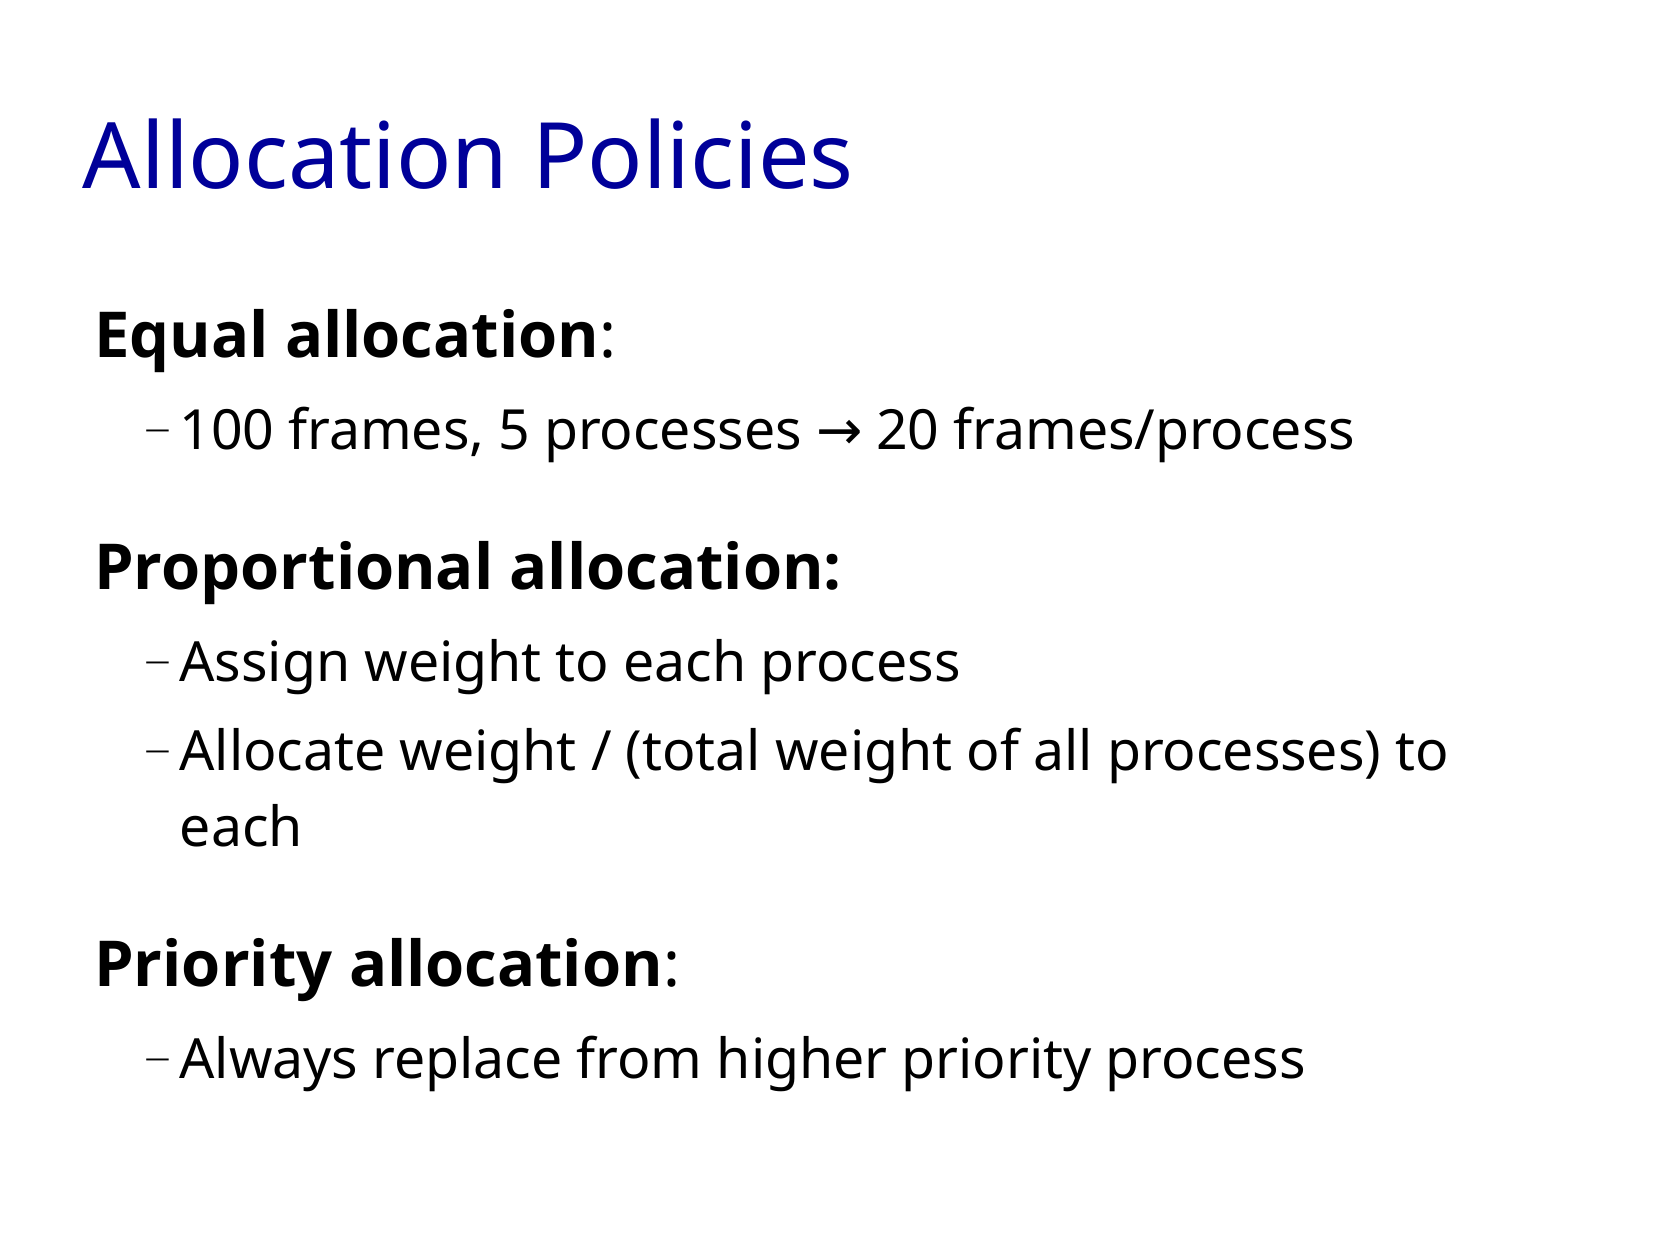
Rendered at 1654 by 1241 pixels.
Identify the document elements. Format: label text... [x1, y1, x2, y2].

title Allocation Policies [82, 49, 1571, 257]
list Equal allocation: 100 frames, 5 processes → 20 frames/process Proportional allocation: Assign weight to each process Allocate weight / (total weight of all processes) to each Priority allocation: Always replace from higher priority process [60, 290, 1571, 1096]
